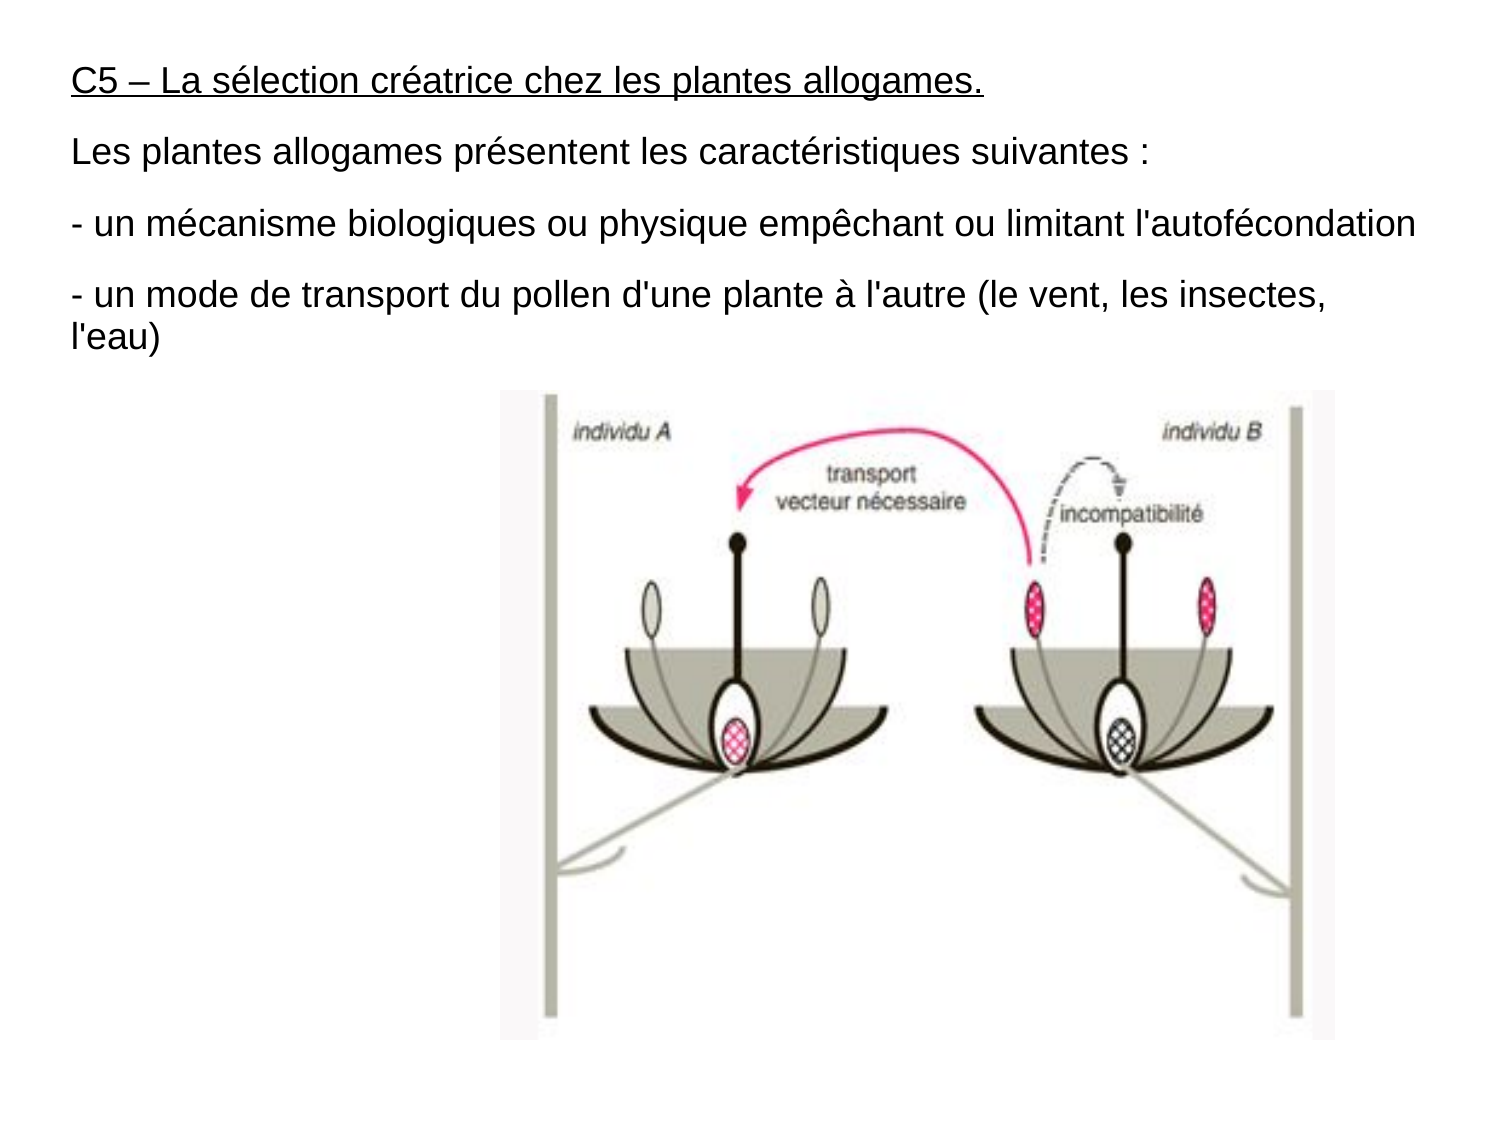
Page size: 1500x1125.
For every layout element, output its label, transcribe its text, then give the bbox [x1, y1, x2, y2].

picture [500, 390, 1335, 1040]
list C5 – La sélection créatrice chez les plantes allogames. Les plantes allogames présentent les caractéristiques suivantes : - un mécanisme biologiques ou physique empêchant ou limitant l'autofécondation - un mode de transport du pollen d'une plante à l'autre (le vent, les insectes, l'eau) [70, 59, 1421, 712]
